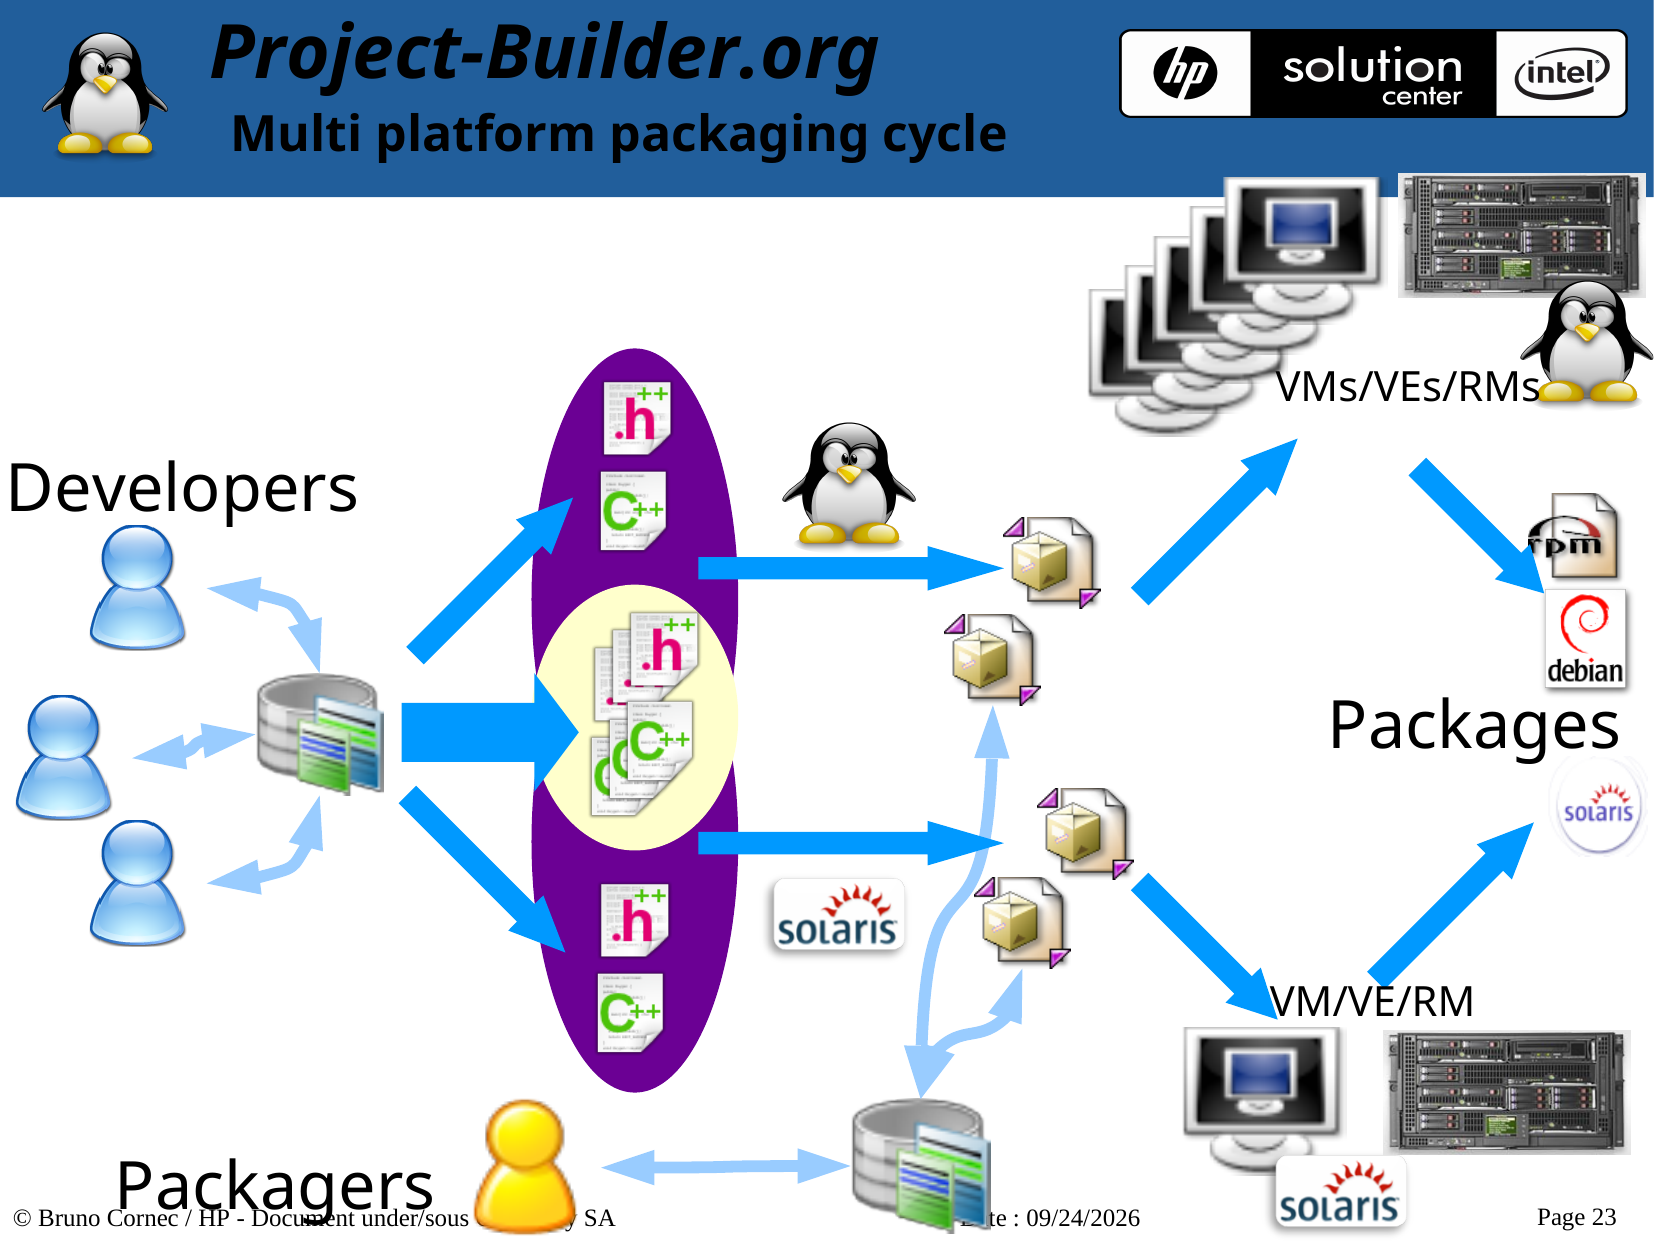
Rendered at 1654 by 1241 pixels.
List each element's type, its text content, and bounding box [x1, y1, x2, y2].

picture [1119, 29, 1628, 118]
picture [974, 788, 1134, 969]
text_box [1130, 872, 1269, 1017]
picture [74, 526, 207, 651]
picture [590, 879, 680, 962]
text_box Packagers [114, 1138, 424, 1238]
picture [0, 695, 207, 947]
picture [581, 608, 709, 821]
picture [593, 377, 682, 460]
picture [590, 466, 677, 556]
picture [850, 1098, 991, 1234]
picture [755, 868, 916, 969]
picture [1086, 177, 1388, 438]
picture [587, 968, 674, 1058]
text_box [1367, 822, 1534, 971]
text_box [1408, 457, 1545, 594]
picture [782, 419, 916, 557]
text_box VMs/VEs/RMs [1275, 357, 1603, 443]
picture [1003, 517, 1101, 609]
picture [1523, 493, 1650, 703]
picture [1398, 173, 1654, 415]
text_box VM/VE/RM [1269, 971, 1597, 1058]
text_box Developers [5, 439, 347, 526]
picture [255, 673, 384, 796]
picture [944, 614, 1041, 706]
text_box Packages [1327, 676, 1654, 783]
text_box [1130, 443, 1296, 606]
title Multi platform packaging cycle [230, 53, 1312, 215]
picture [1547, 756, 1648, 857]
picture [42, 29, 168, 167]
picture [453, 1097, 602, 1239]
text_box [398, 348, 1004, 1093]
picture [1181, 1027, 1631, 1241]
